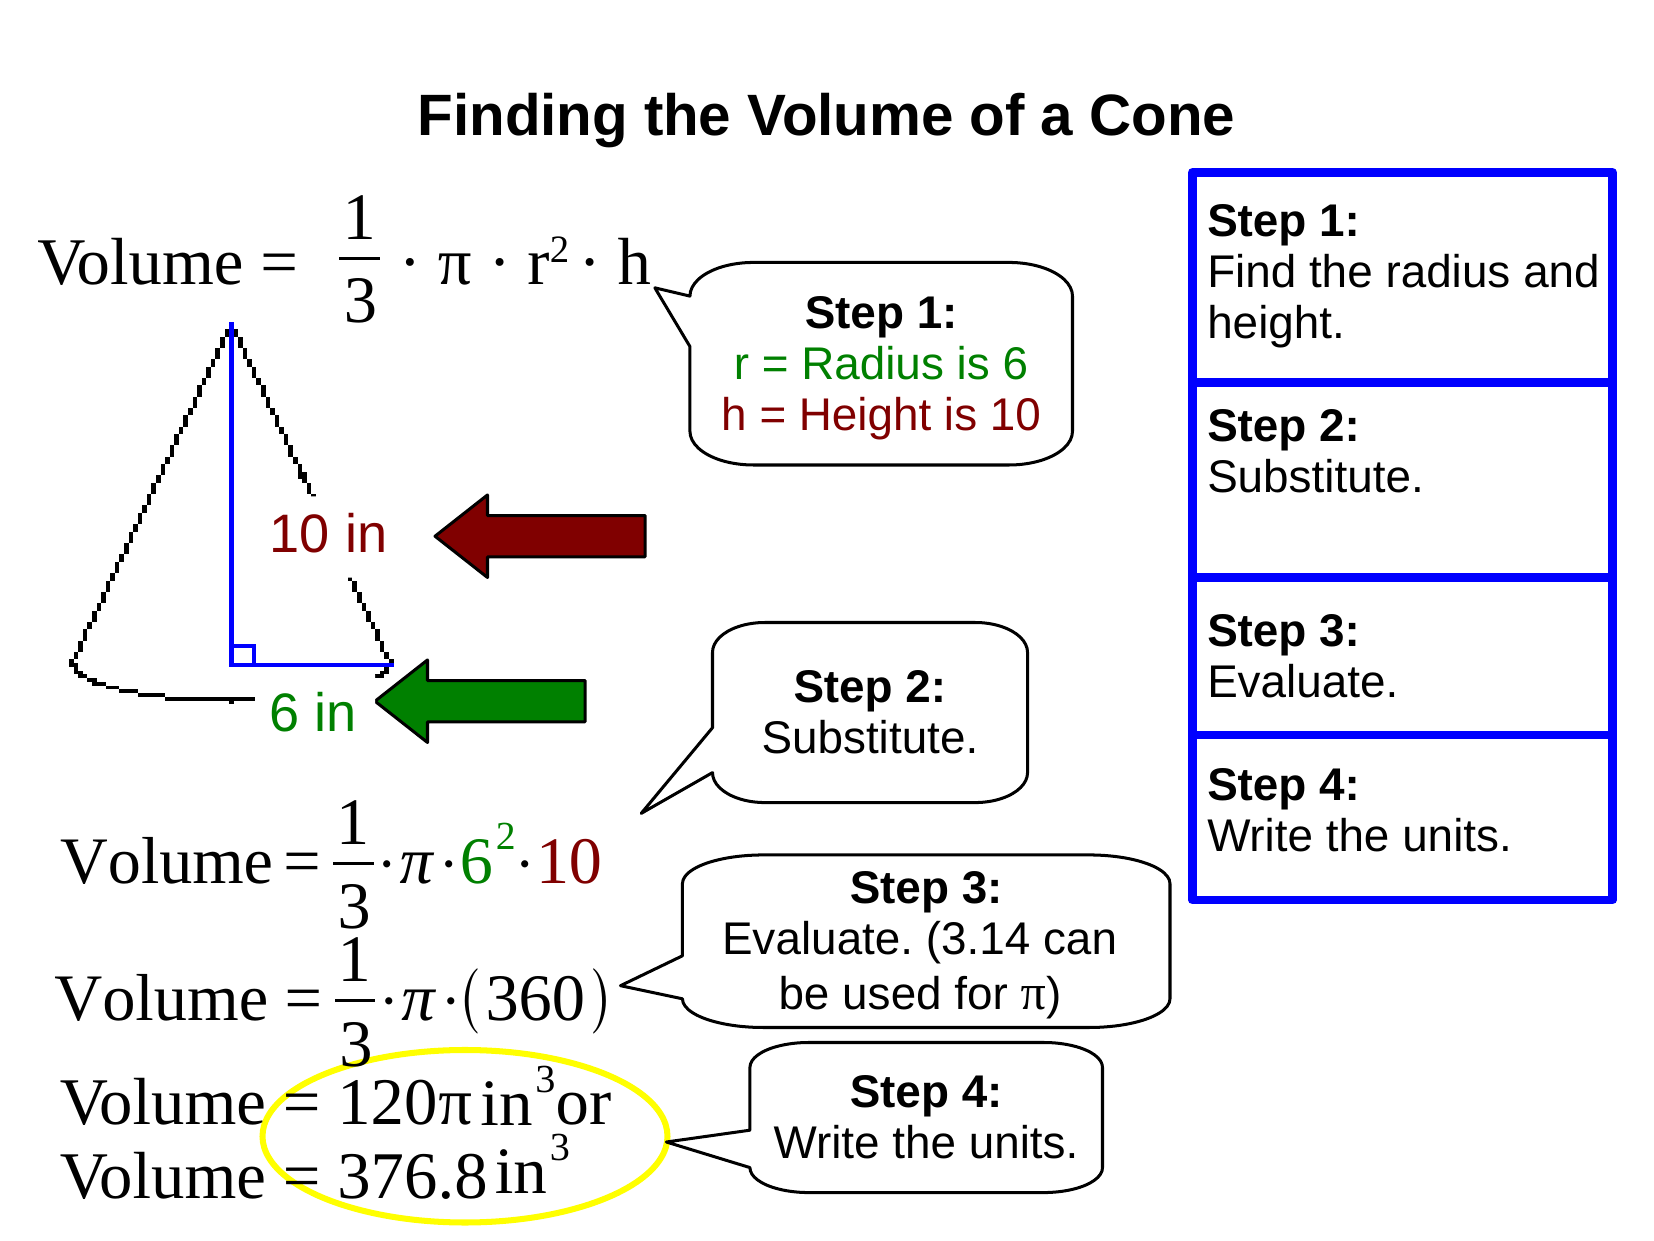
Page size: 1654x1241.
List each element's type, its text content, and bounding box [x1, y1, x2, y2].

text_box Step 2: Substitute. [641, 622, 1028, 814]
text_box Step 1: Find the radius and height. Step 2: Substitute. Step 3: Evaluate. Step 4: Write the units. [1197, 582, 1608, 731]
text_box Step 1: Find the radius and height. Step 2: Substitute. Step 3: Evaluate. Step 4: Write the units. [1617, 187, 1621, 871]
text_box [376, 659, 586, 743]
chart [330, 180, 390, 338]
text_box [435, 494, 646, 578]
text_box Step 1: Find the radius and height. Step 2: Substitute. Step 3: Evaluate. Step 4: Write the units. [1197, 739, 1608, 871]
text_box Step 1: Find the radius and height. Step 2: Substitute. Step 3: Evaluate. Step 4: Write the units. [1197, 187, 1608, 378]
text_box Step 3: Evaluate. (3.14 can be used for π) [620, 854, 1171, 1028]
chart [45, 785, 616, 1208]
text_box Step 4: Write the units. [666, 1042, 1103, 1193]
text_box Volume = 120π or Volume = 376.8 [45, 1057, 696, 1221]
picture [24, 352, 458, 781]
text_box 6 in [255, 674, 376, 766]
text_box Step 1: Find the radius and height. Step 2: Substitute. Step 3: Evaluate. Step 4: Write the units. [1197, 387, 1608, 573]
text_box 10 in [255, 496, 421, 578]
text_box Volume = · π · r2 · h [22, 217, 1118, 352]
text_box Step 1: r = Radius is 6 h = Height is 10 [654, 262, 1073, 466]
text_box Finding the Volume of a Cone [363, 75, 1291, 157]
